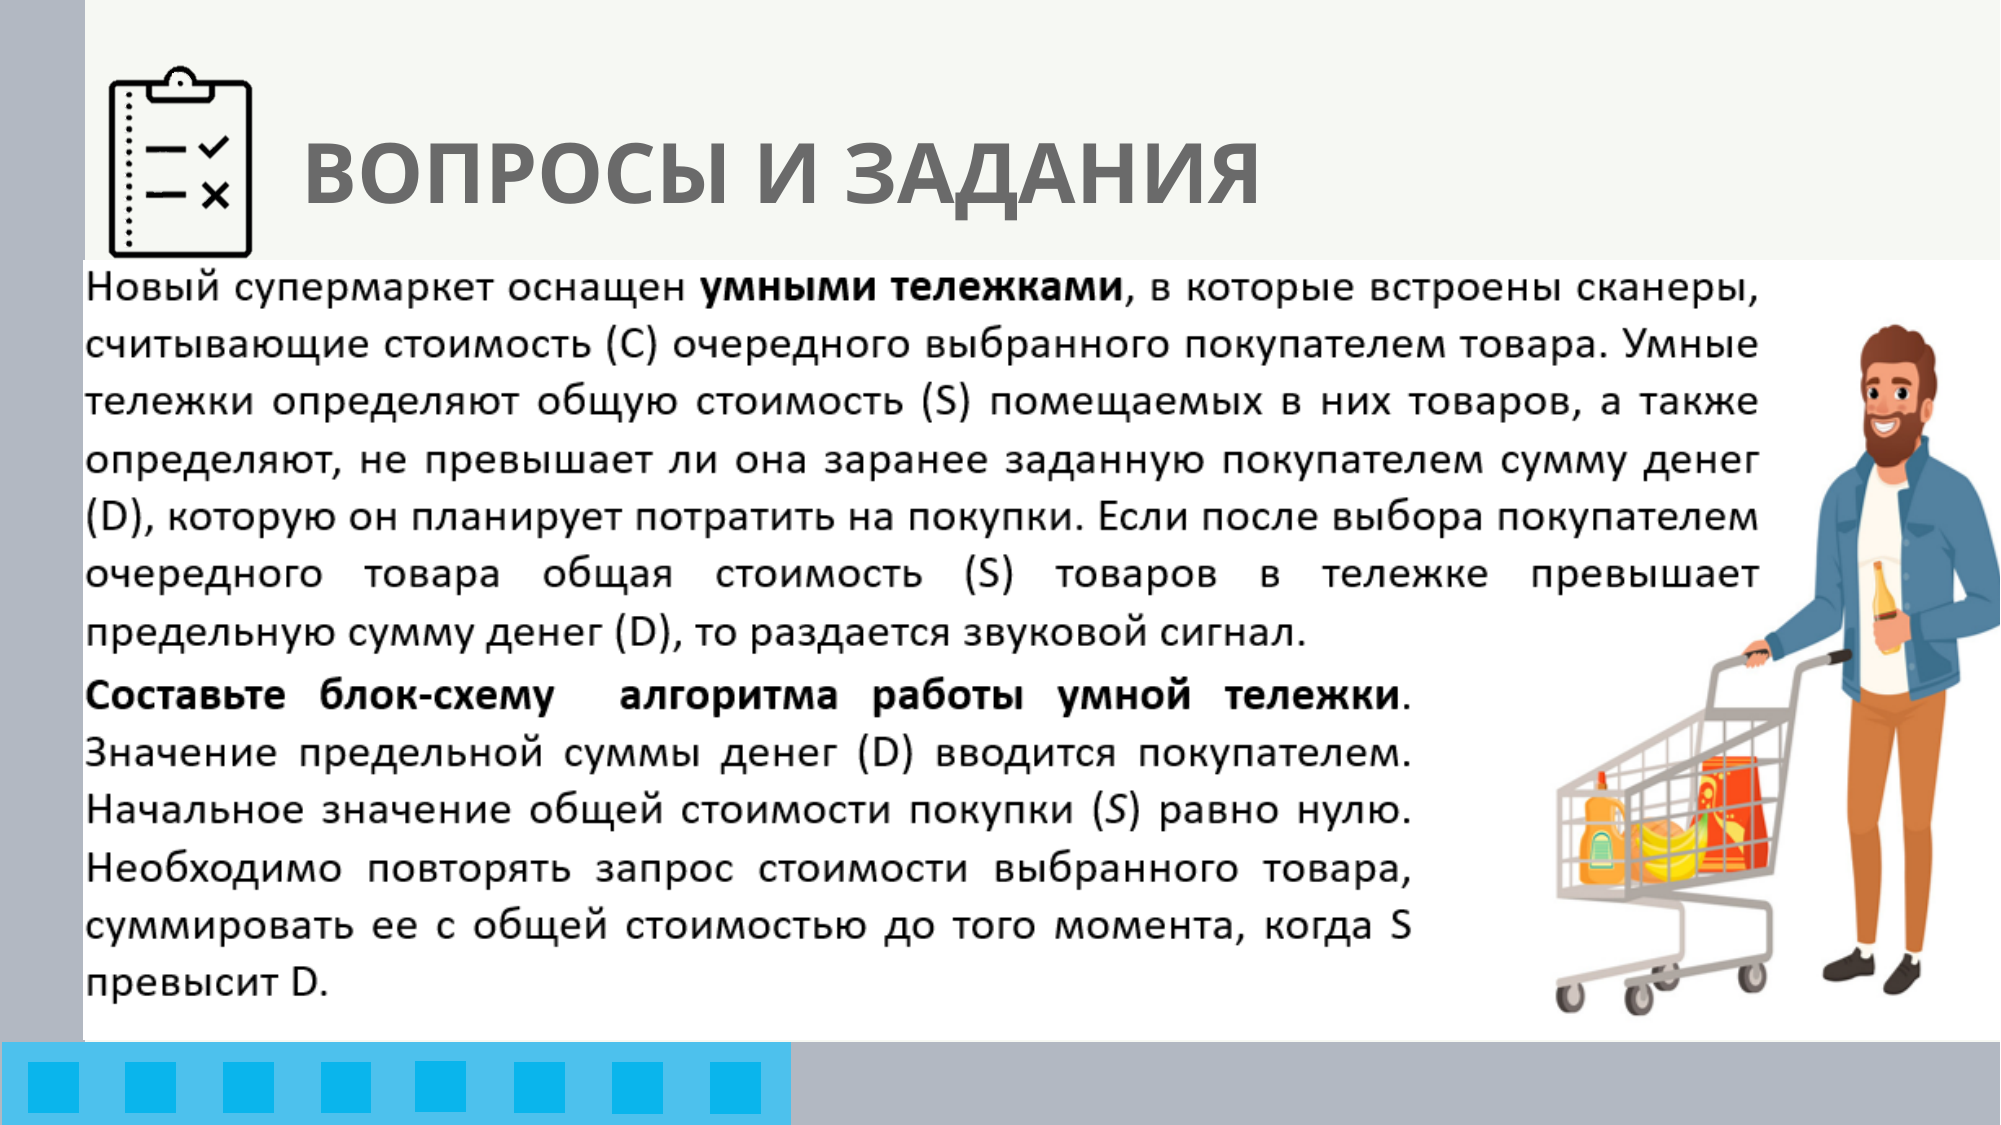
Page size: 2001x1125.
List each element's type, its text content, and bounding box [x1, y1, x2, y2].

title ВОПРОСЫ И ЗАДАНИЯ [285, 67, 1892, 260]
picture [83, 260, 2000, 1041]
